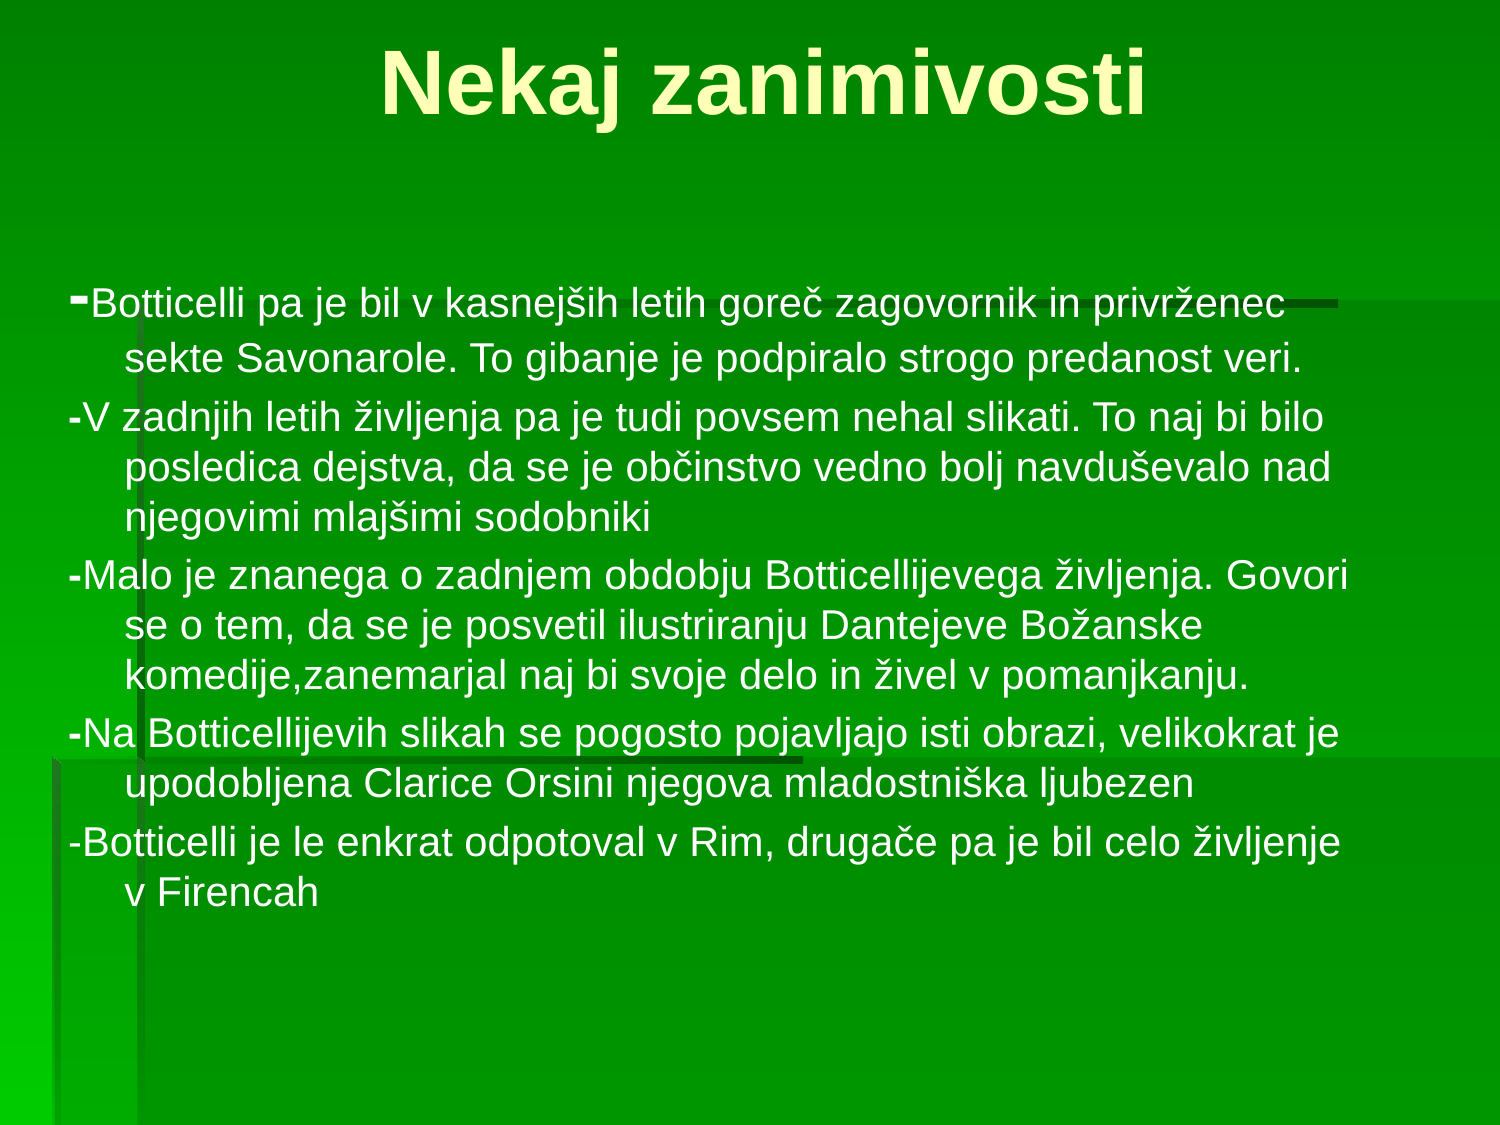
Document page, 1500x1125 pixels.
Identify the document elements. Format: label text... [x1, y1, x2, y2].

title Nekaj zanimivosti [76, 0, 1453, 196]
list -Botticelli pa je bil v kasnejših letih goreč zagovornik in privrženec sekte Savonarole. To gibanje je podpiralo strogo predanost veri. -V zadnjih letih življenja pa je tudi povsem nehal slikati. To naj bi bilo posledica dejstva, da se je občinstvo vedno bolj navduševalo nad njegovimi mlajšimi sodobniki -Malo je znanega o zadnjem obdobju Botticellijevega življenja. Govori se o tem, da se je posvetil ilustriranju Dantejeve Božanske komedije,zanemarjal naj bi svoje delo in živel v pomanjkanju. -Na Botticellijevih slikah se pogosto pojavljajo isti obrazi, velikokrat je upodobljena Clarice Orsini njegova mladostniška ljubezen -Botticelli je le enkrat odpotoval v Rim, drugače pa je bil celo življenje v Firencah [53, 243, 1367, 931]
